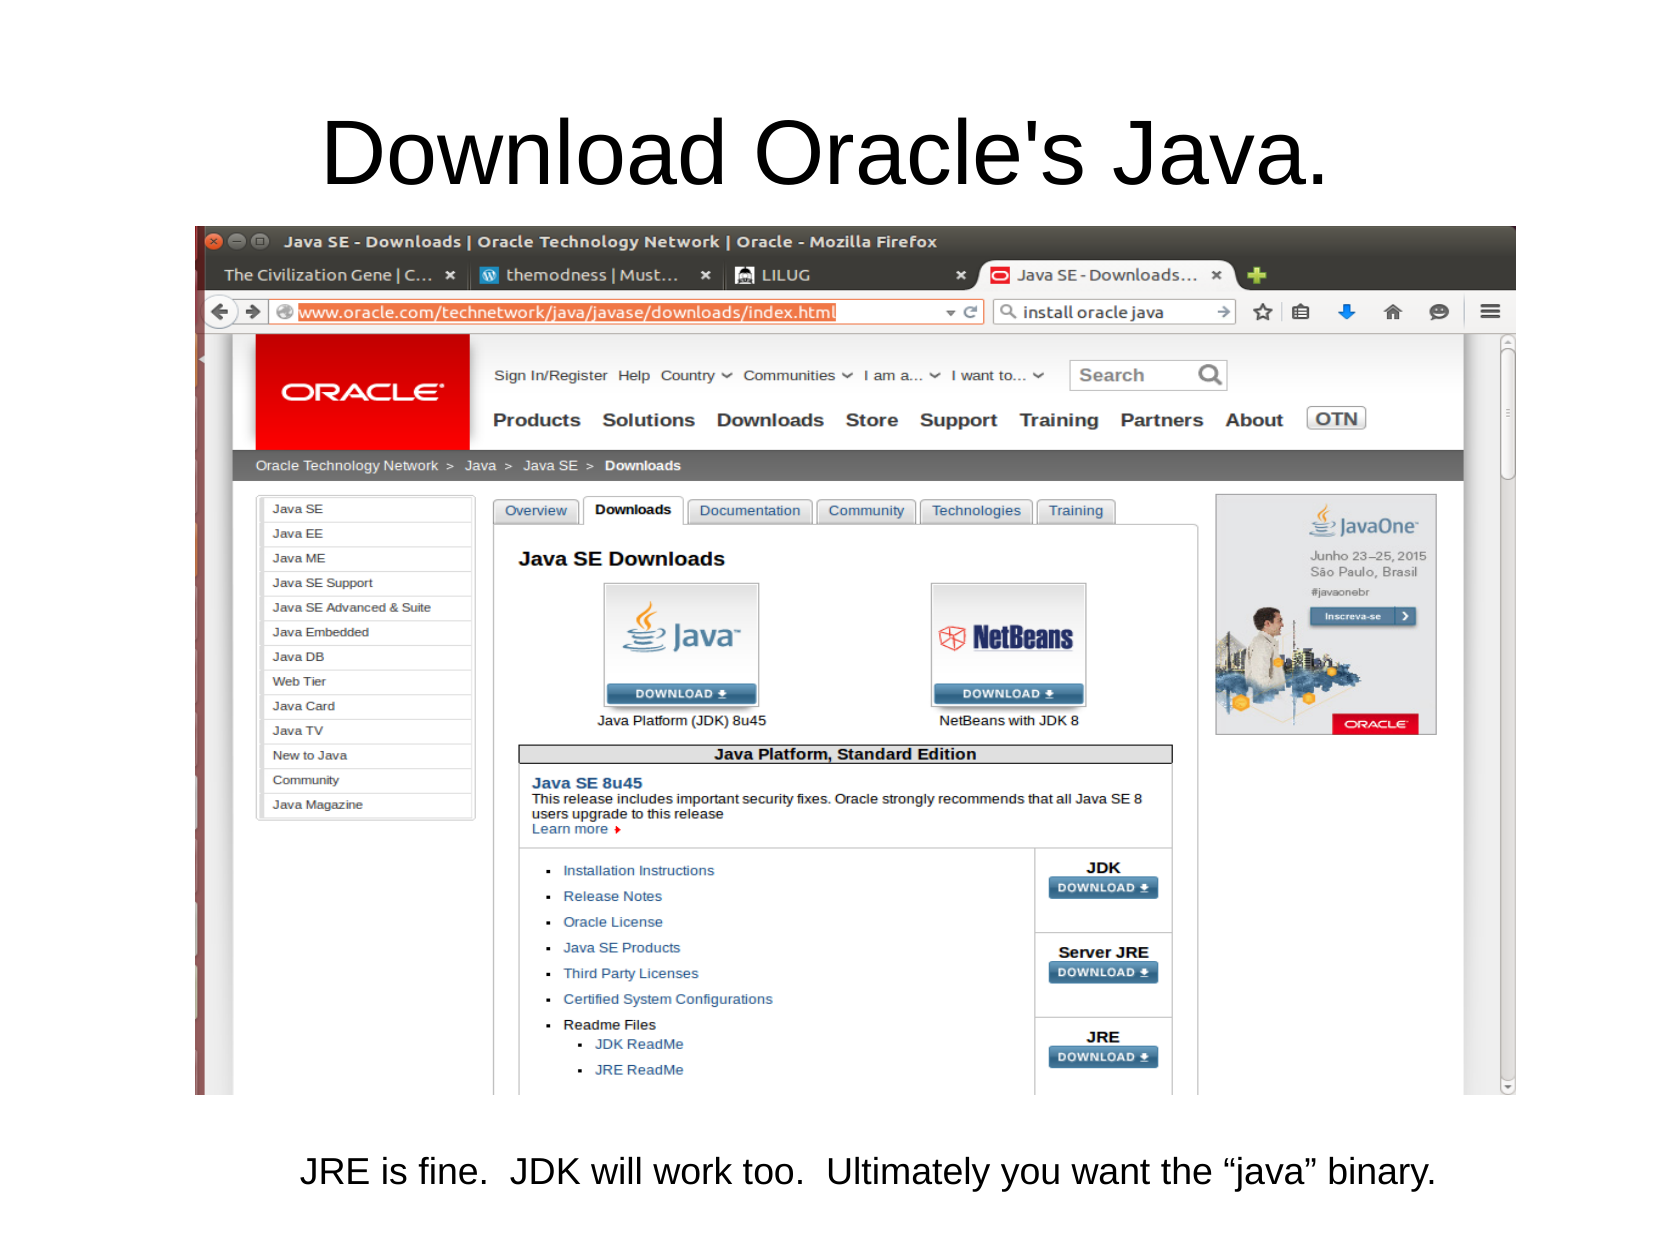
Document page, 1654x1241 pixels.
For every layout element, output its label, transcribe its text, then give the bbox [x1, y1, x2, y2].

title Download Oracle's Java. [82, 49, 1571, 257]
picture [195, 226, 1516, 1096]
text_box JRE is fine. JDK will work too. Ultimately you want the “java” binary. [285, 1143, 1457, 1201]
